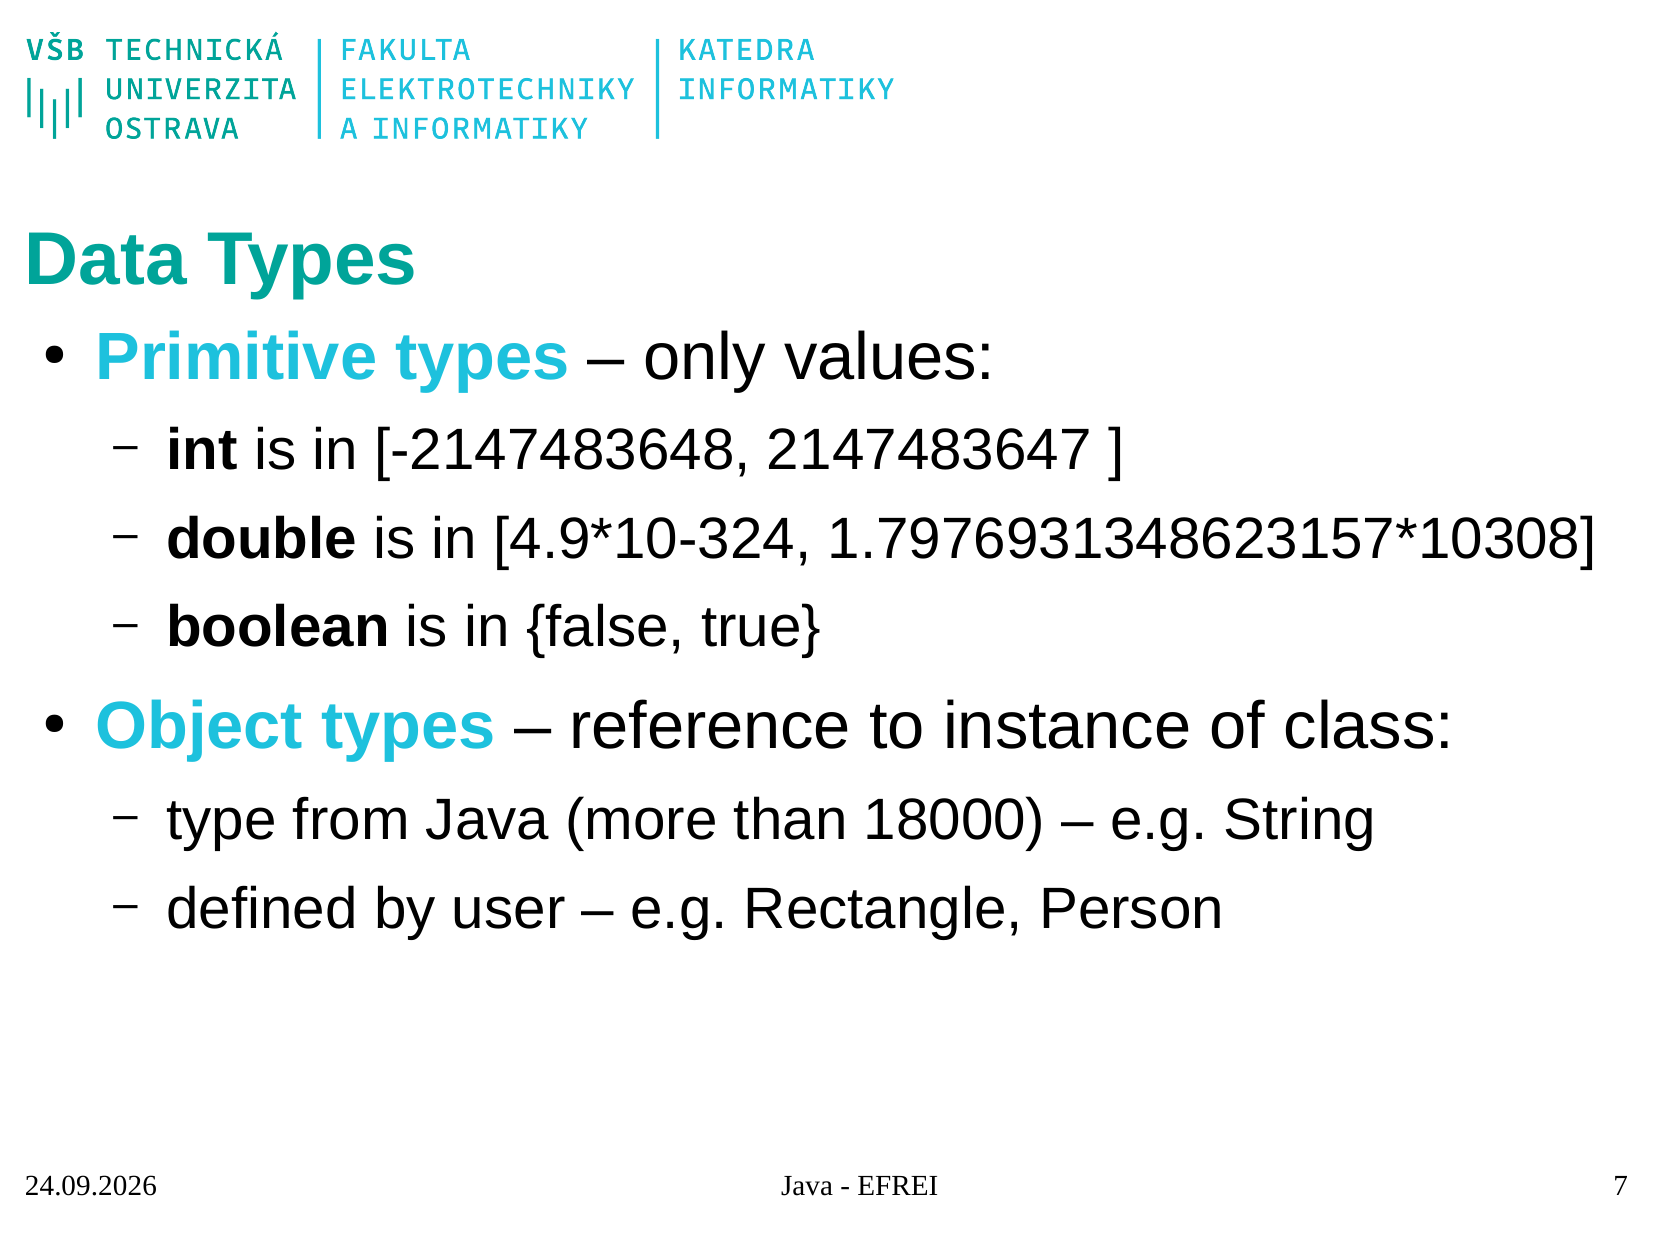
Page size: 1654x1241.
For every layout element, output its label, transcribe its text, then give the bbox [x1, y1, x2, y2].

title Data Types [24, 169, 1629, 300]
list Primitive types – only values: int is in [-2147483648, 2147483647 ] double is in [4.9*10-324, 1.7976931348623157*10308] boolean is in {false, true} Object types – reference to instance of class: type from Java (more than 18000) – e.g. String defined by user – e.g. Rectangle, Person [24, 318, 1629, 1146]
picture [26, 31, 894, 139]
